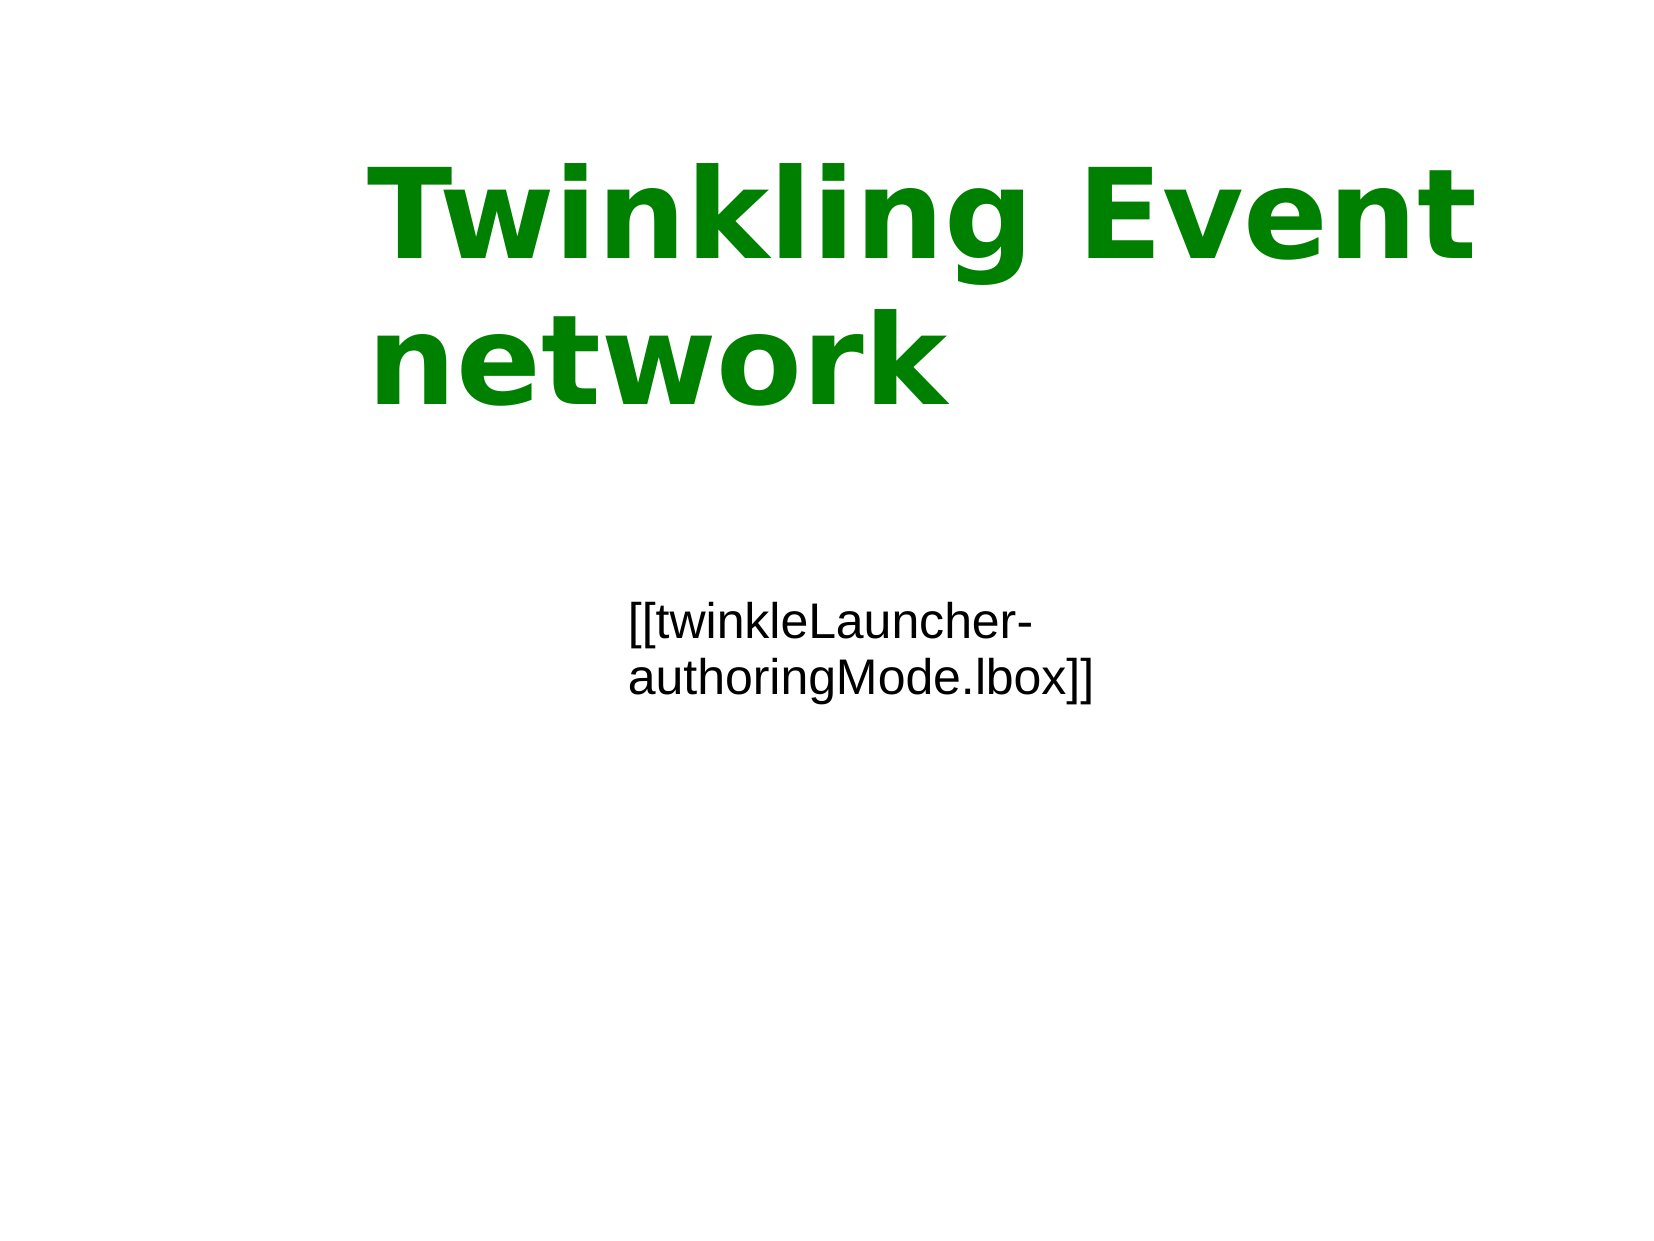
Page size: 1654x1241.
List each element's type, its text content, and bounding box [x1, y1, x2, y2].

text_box Twinkling Event network [353, 135, 1507, 442]
text_box [[twinkleLauncher-authoringMode.lbox]] [613, 586, 1168, 713]
